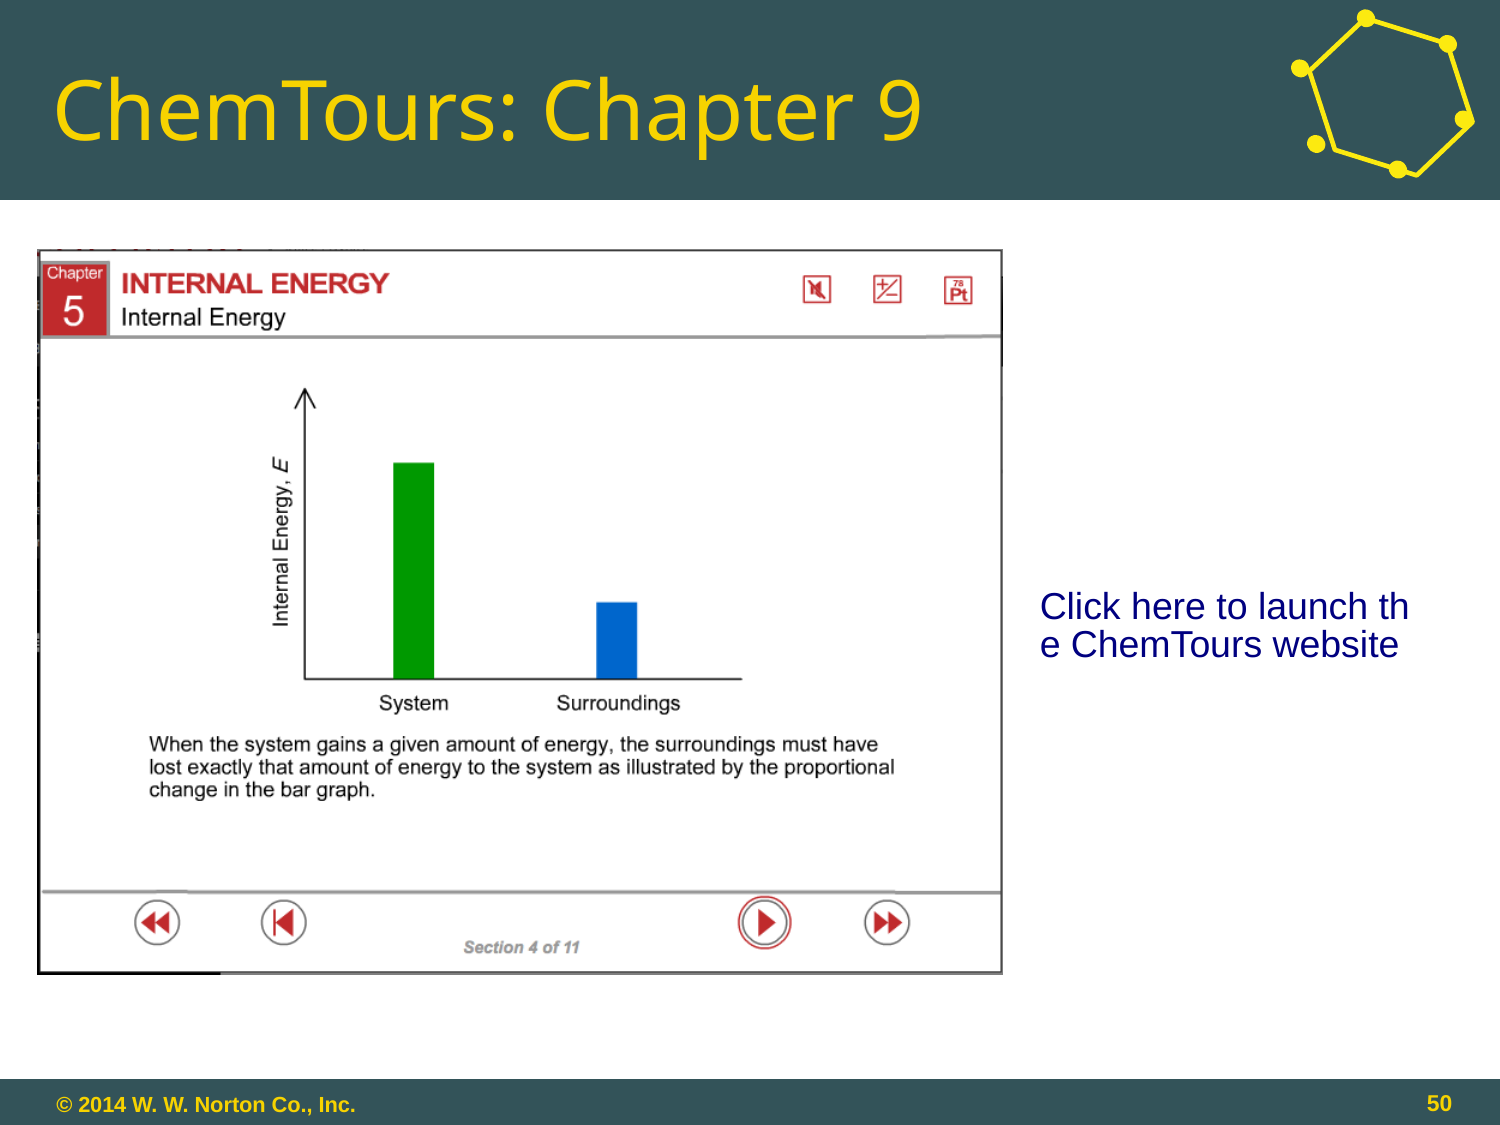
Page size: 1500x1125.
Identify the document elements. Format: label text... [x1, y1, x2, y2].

slide_number <number> [1408, 1085, 1468, 1120]
text_box Click here to launch the ChemTours website [1025, 574, 1425, 635]
picture [37, 249, 1003, 975]
title ChemTours: Chapter 9 [37, 19, 1118, 195]
